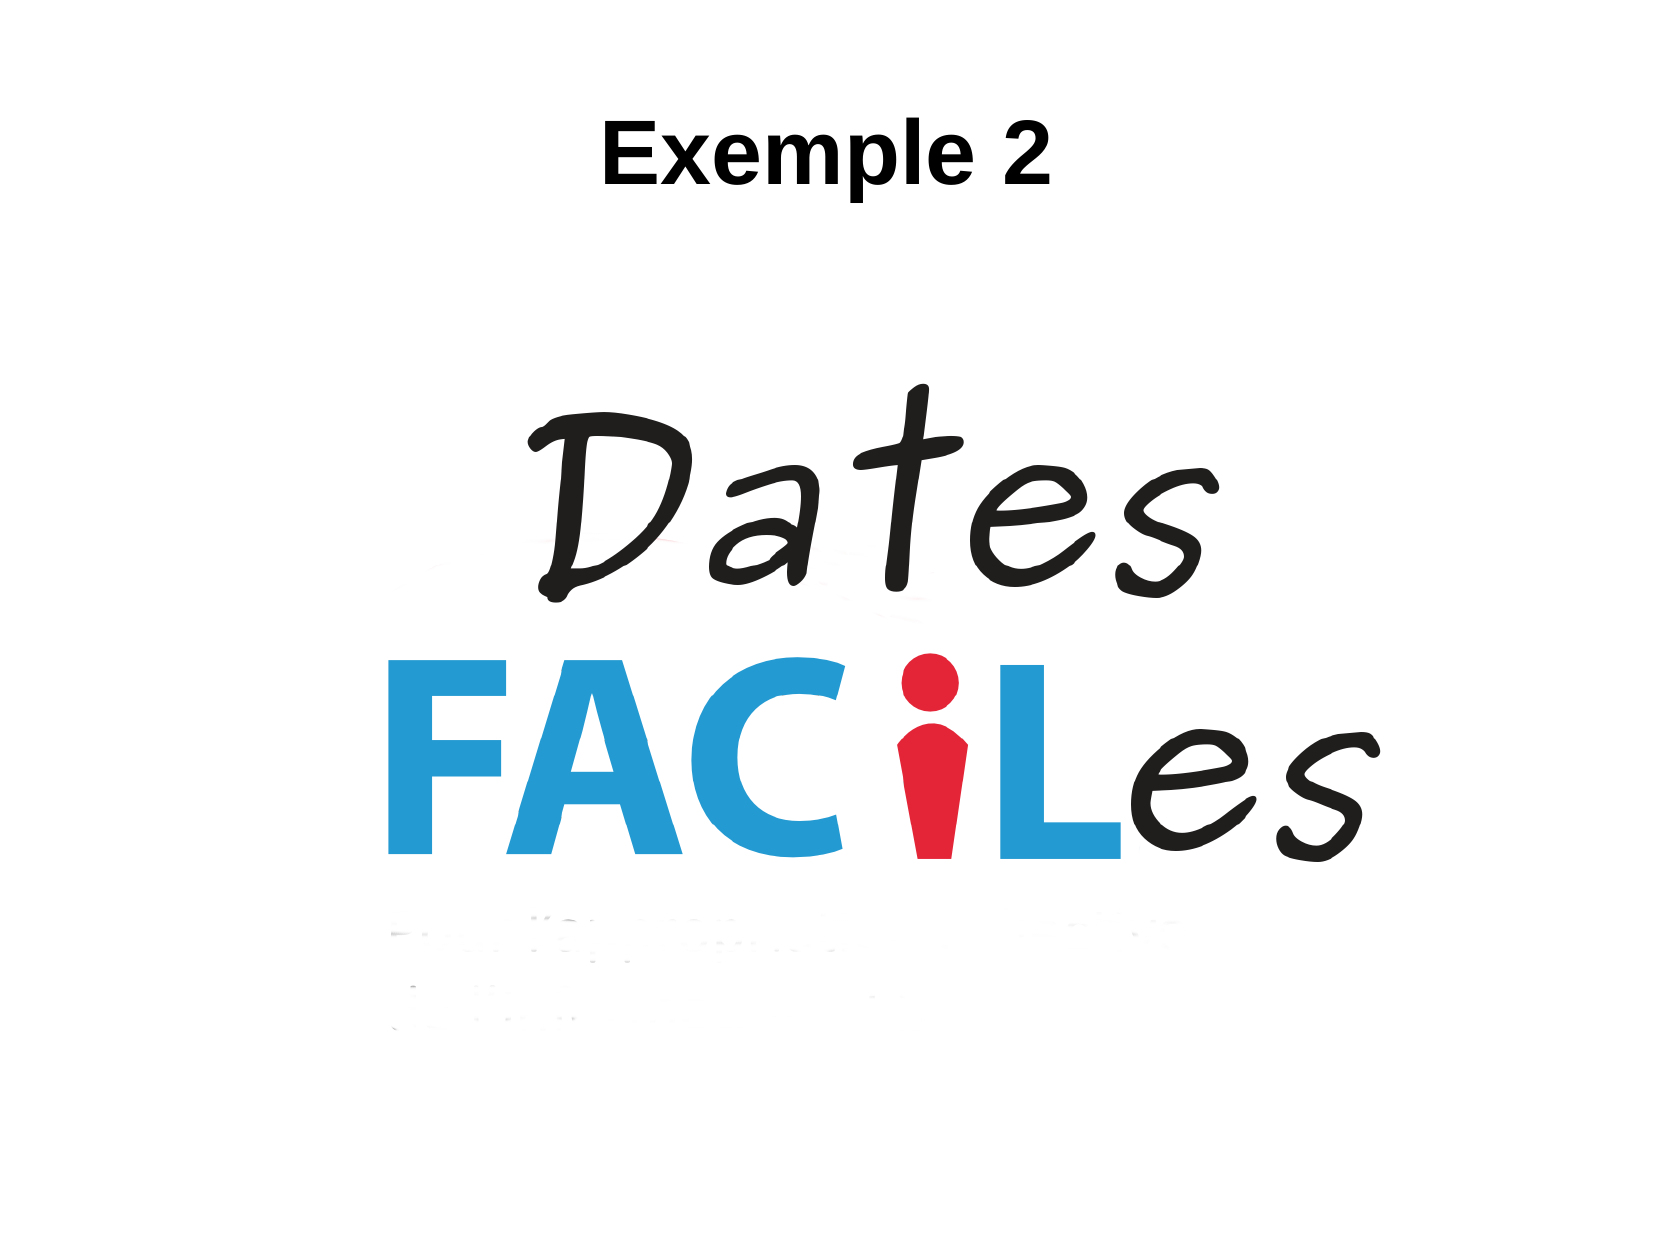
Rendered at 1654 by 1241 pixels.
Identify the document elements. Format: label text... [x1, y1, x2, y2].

picture [177, 307, 1545, 1040]
title Exemple 2 [82, 49, 1571, 257]
